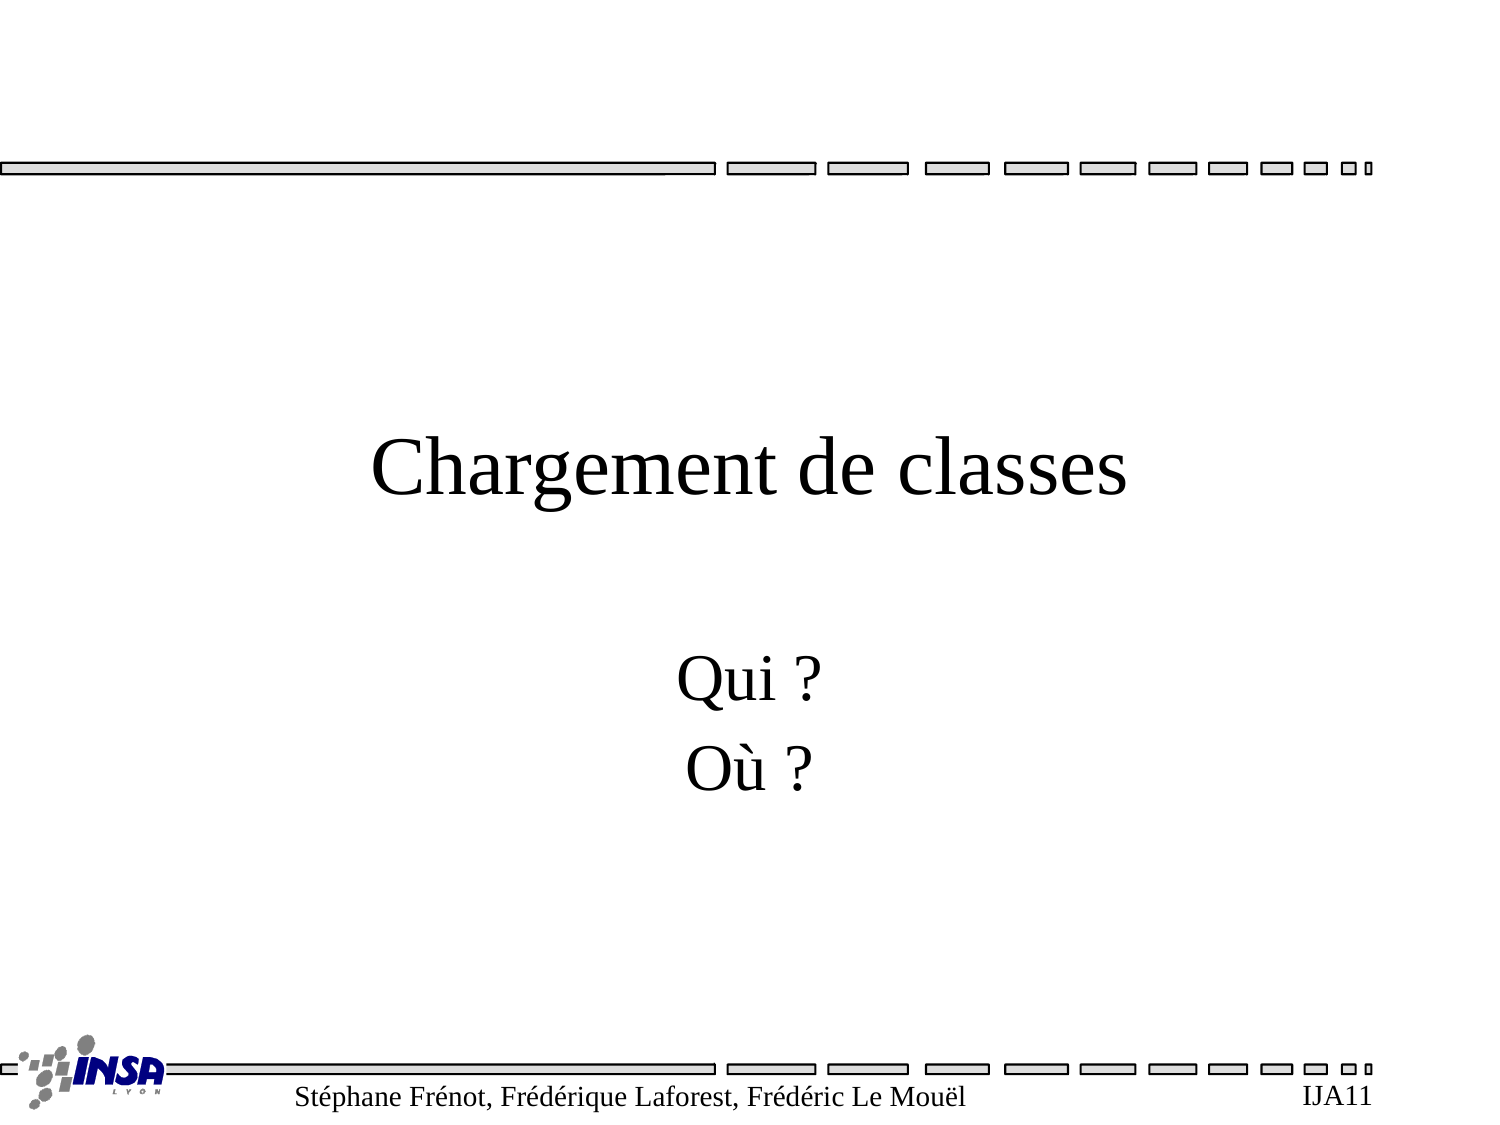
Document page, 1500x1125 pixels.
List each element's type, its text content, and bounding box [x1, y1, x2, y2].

title Chargement de classes [112, 374, 1388, 563]
subtitle Qui ? Où ? [225, 637, 1276, 926]
